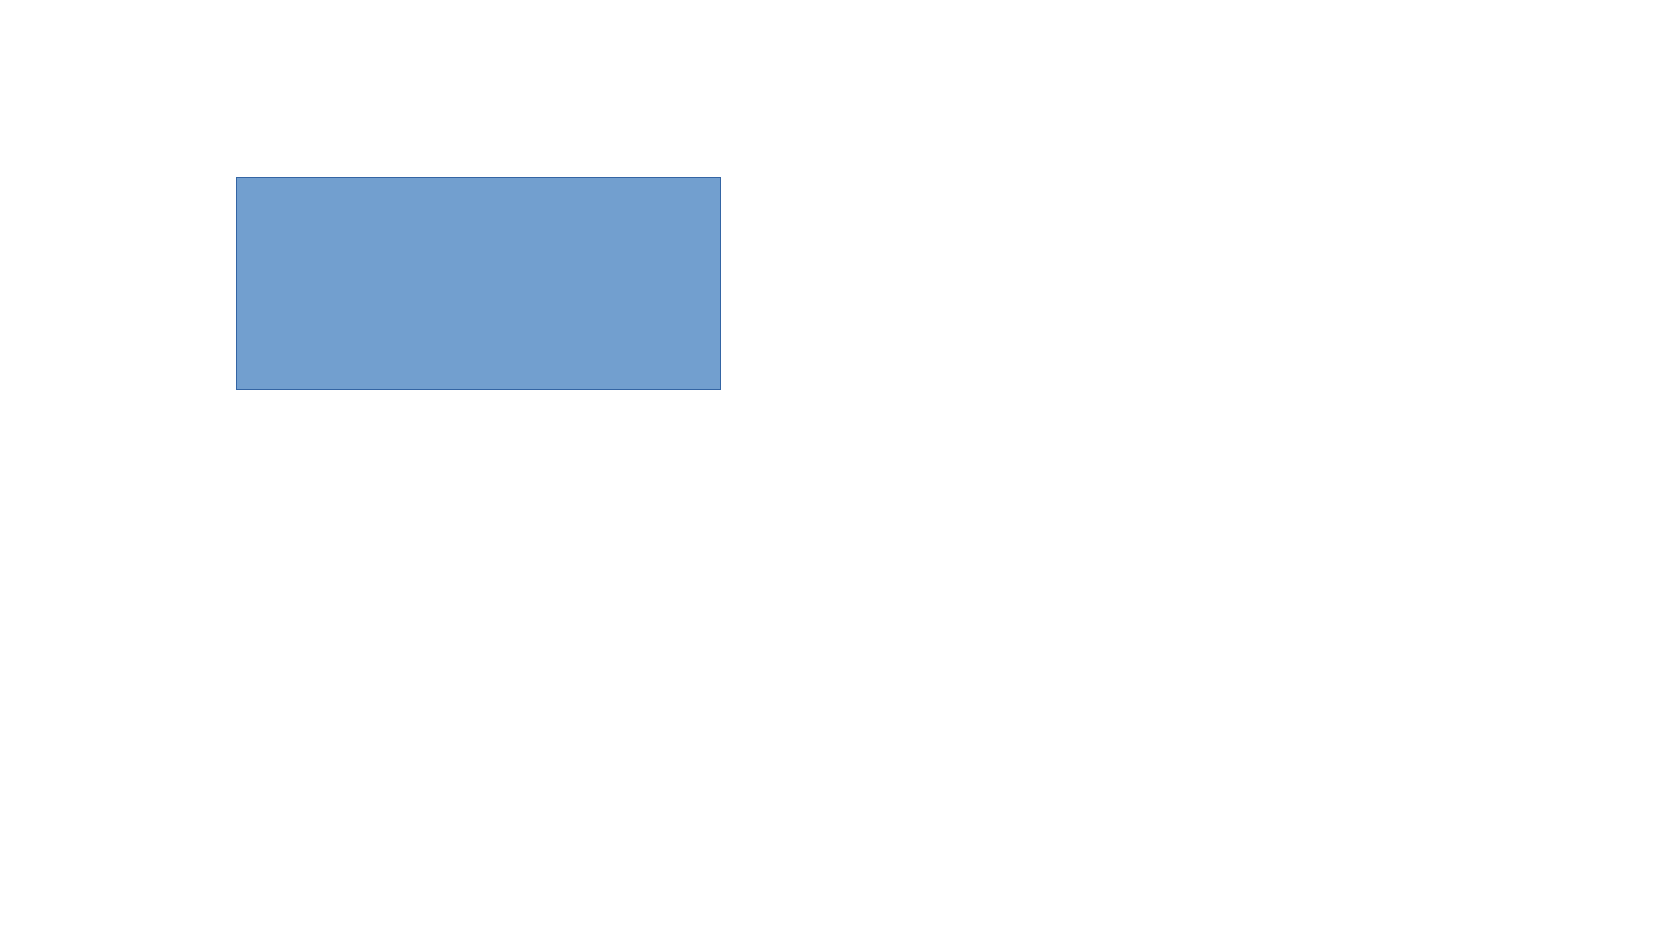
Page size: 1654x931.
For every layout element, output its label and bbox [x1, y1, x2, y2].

text_box [236, 177, 721, 390]
